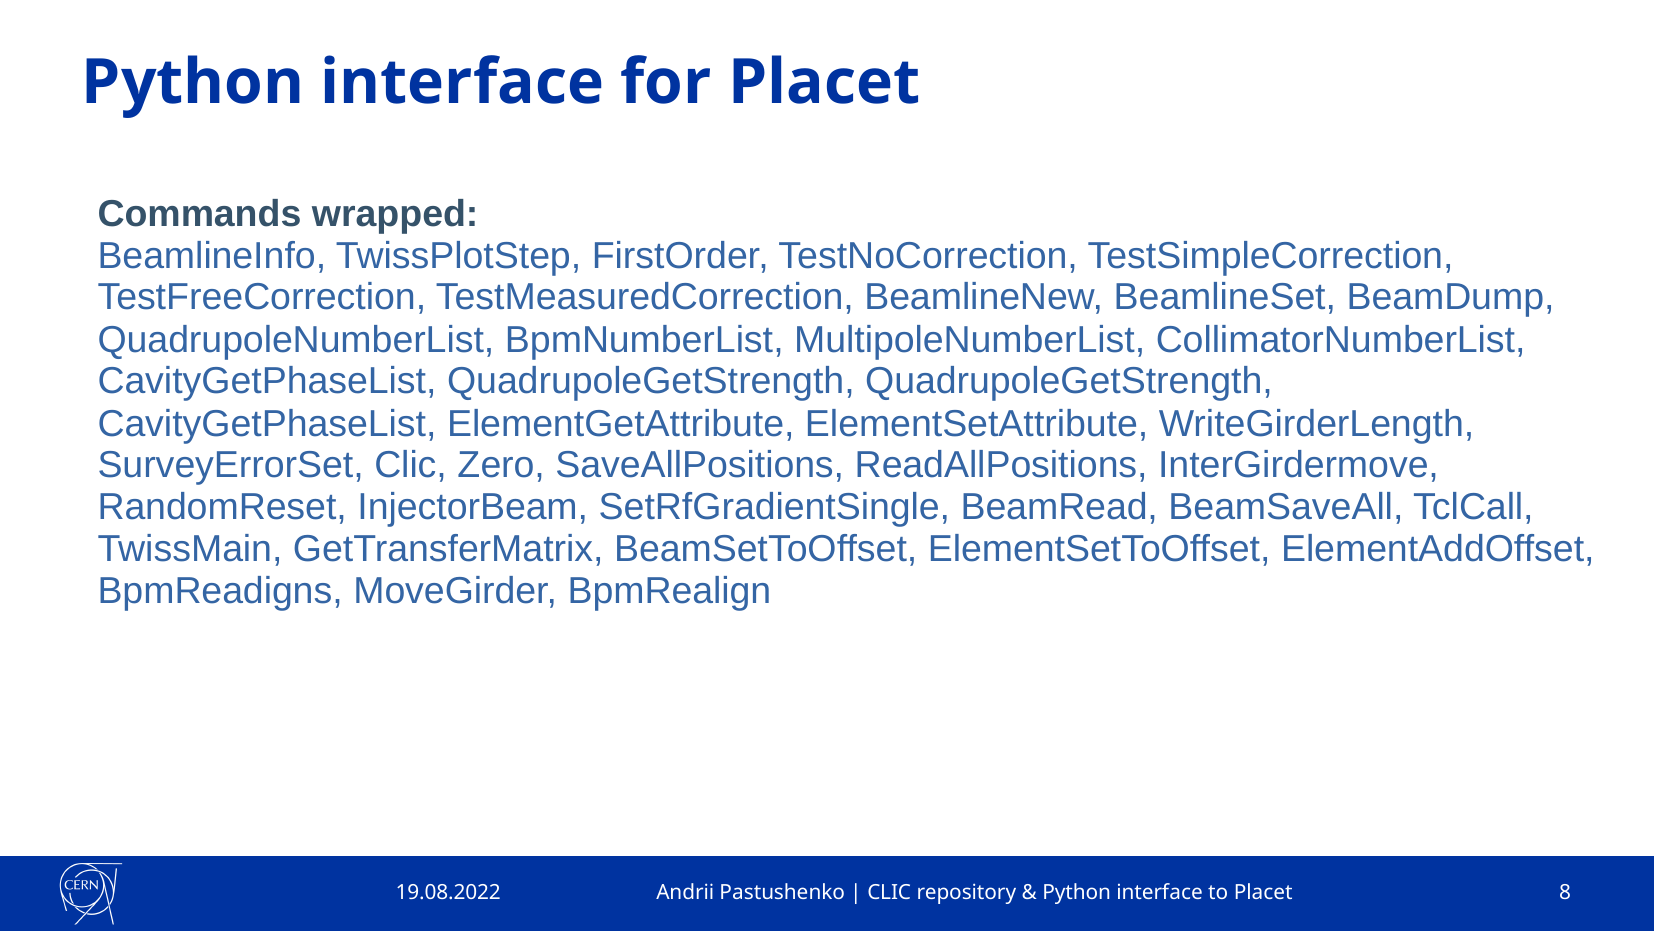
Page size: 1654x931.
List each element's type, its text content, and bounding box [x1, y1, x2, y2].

text_box Commands wrapped: BeamlineInfo, TwissPlotStep, FirstOrder, TestNoCorrection, TestSimpleCorrection, TestFreeCorrection, TestMeasuredCorrection, BeamlineNew, BeamlineSet, BeamDump, QuadrupoleNumberList, BpmNumberList, MultipoleNumberList, CollimatorNumberList, CavityGetPhaseList, QuadrupoleGetStrength, QuadrupoleGetStrength, CavityGetPhaseList, ElementGetAttribute, ElementSetAttribute, WriteGirderLength, SurveyErrorSet, Clic, Zero, SaveAllPositions, ReadAllPositions, InterGirdermove, RandomReset, InjectorBeam, SetRfGradientSingle, BeamRead, BeamSaveAll, TclCall, TwissMain, GetTransferMatrix, BeamSetToOffset, ElementSetToOffset, ElementAddOffset, BpmReadigns, MoveGirder, BpmRealign [82, 184, 1619, 626]
picture [56, 859, 127, 928]
title Python interface for Placet [81, 37, 1570, 119]
